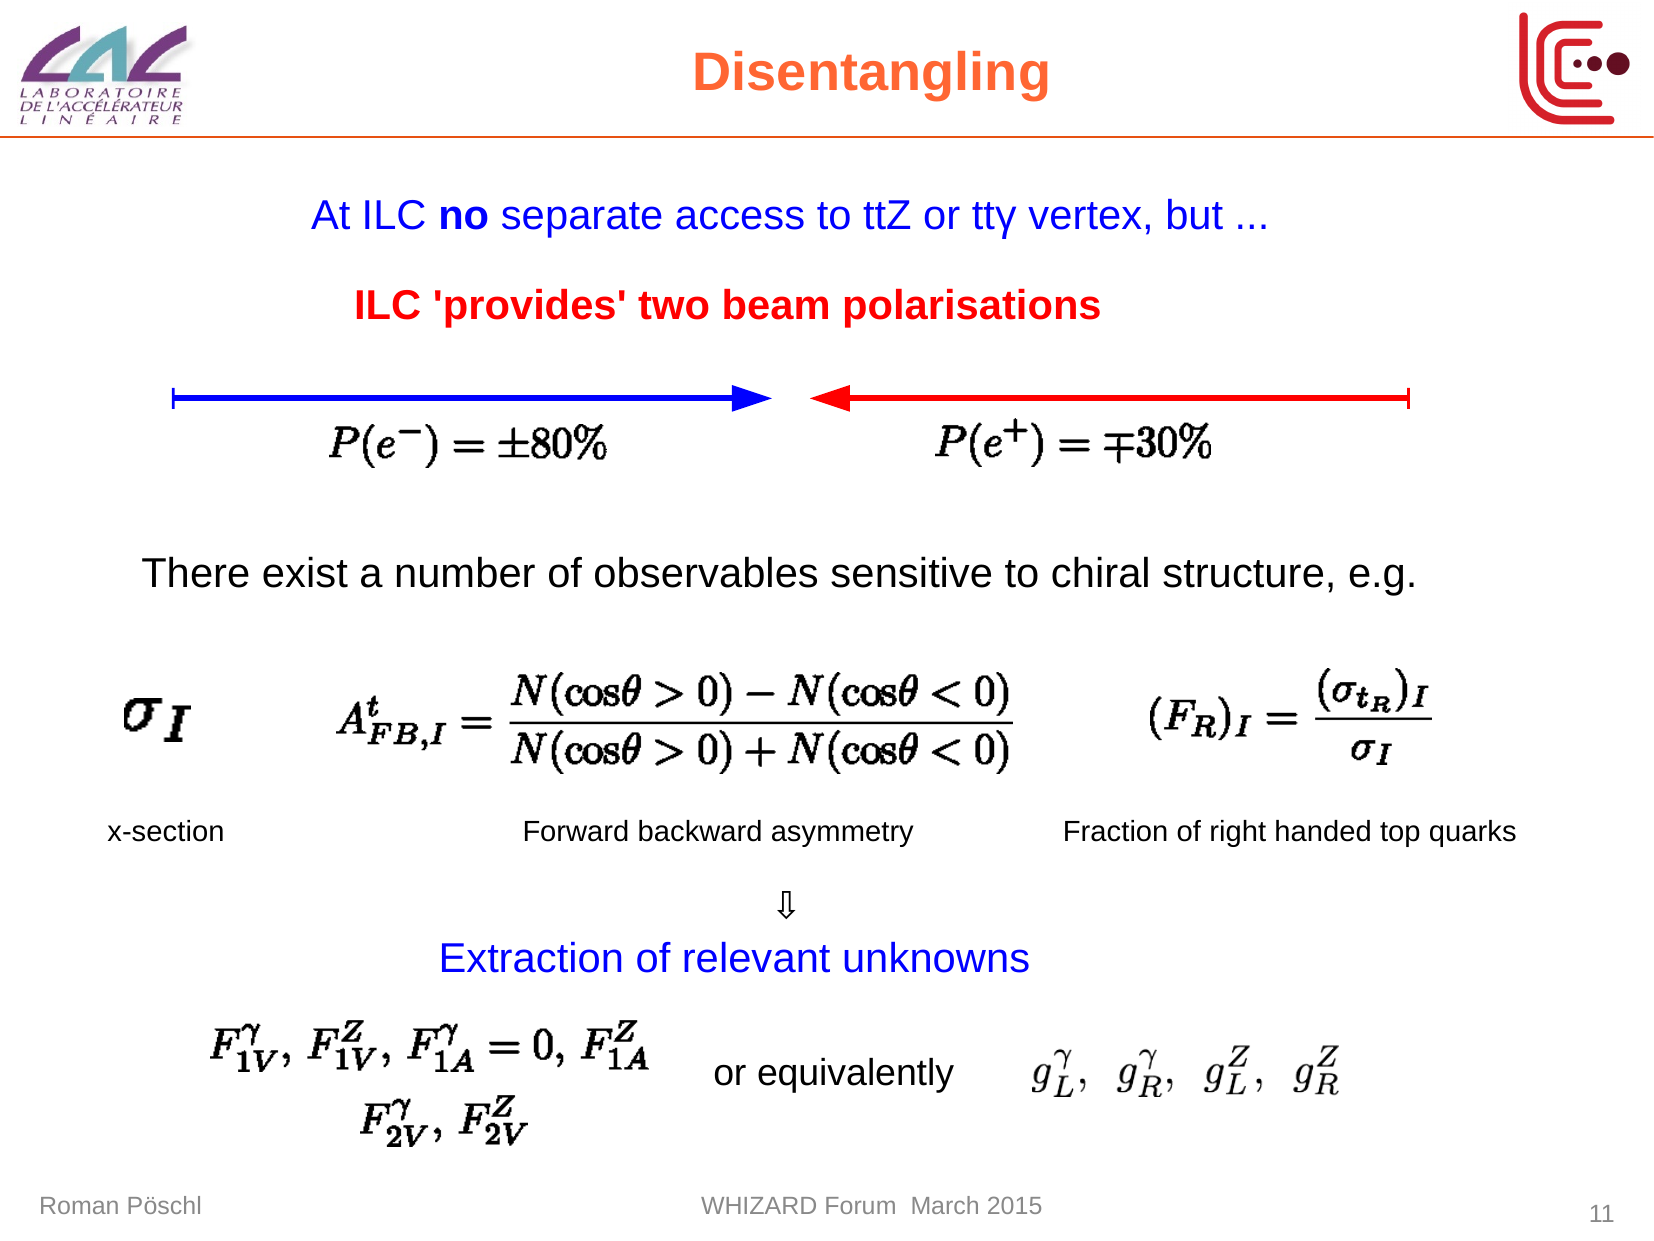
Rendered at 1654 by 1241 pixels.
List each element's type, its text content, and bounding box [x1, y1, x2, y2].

picture [124, 698, 191, 742]
text_box ILC 'provides' two beam polarisations [339, 274, 1252, 338]
title Disentangling [128, 29, 1617, 113]
picture [17, 22, 199, 127]
picture [360, 1094, 528, 1147]
picture [1032, 1044, 1339, 1097]
text_box or equivalently [698, 1044, 971, 1101]
text_box x-section [92, 807, 255, 857]
picture [1150, 668, 1432, 765]
picture [935, 418, 1211, 467]
text_box ⇧ [728, 866, 817, 927]
text_box Forward backward asymmetry [507, 807, 983, 856]
picture [1508, 2, 1641, 135]
text_box Fraction of right handed top quarks [1048, 807, 1611, 857]
text_box At ILC no separate access to ttZ or ttγ vertex, but ... [296, 177, 1423, 242]
text_box Extraction of relevant unknowns [423, 927, 1229, 991]
picture [210, 1019, 649, 1072]
text_box There exist a number of observables sensitive to chiral structure, e.g. [126, 542, 1614, 606]
picture [329, 424, 607, 468]
picture [336, 672, 1013, 774]
